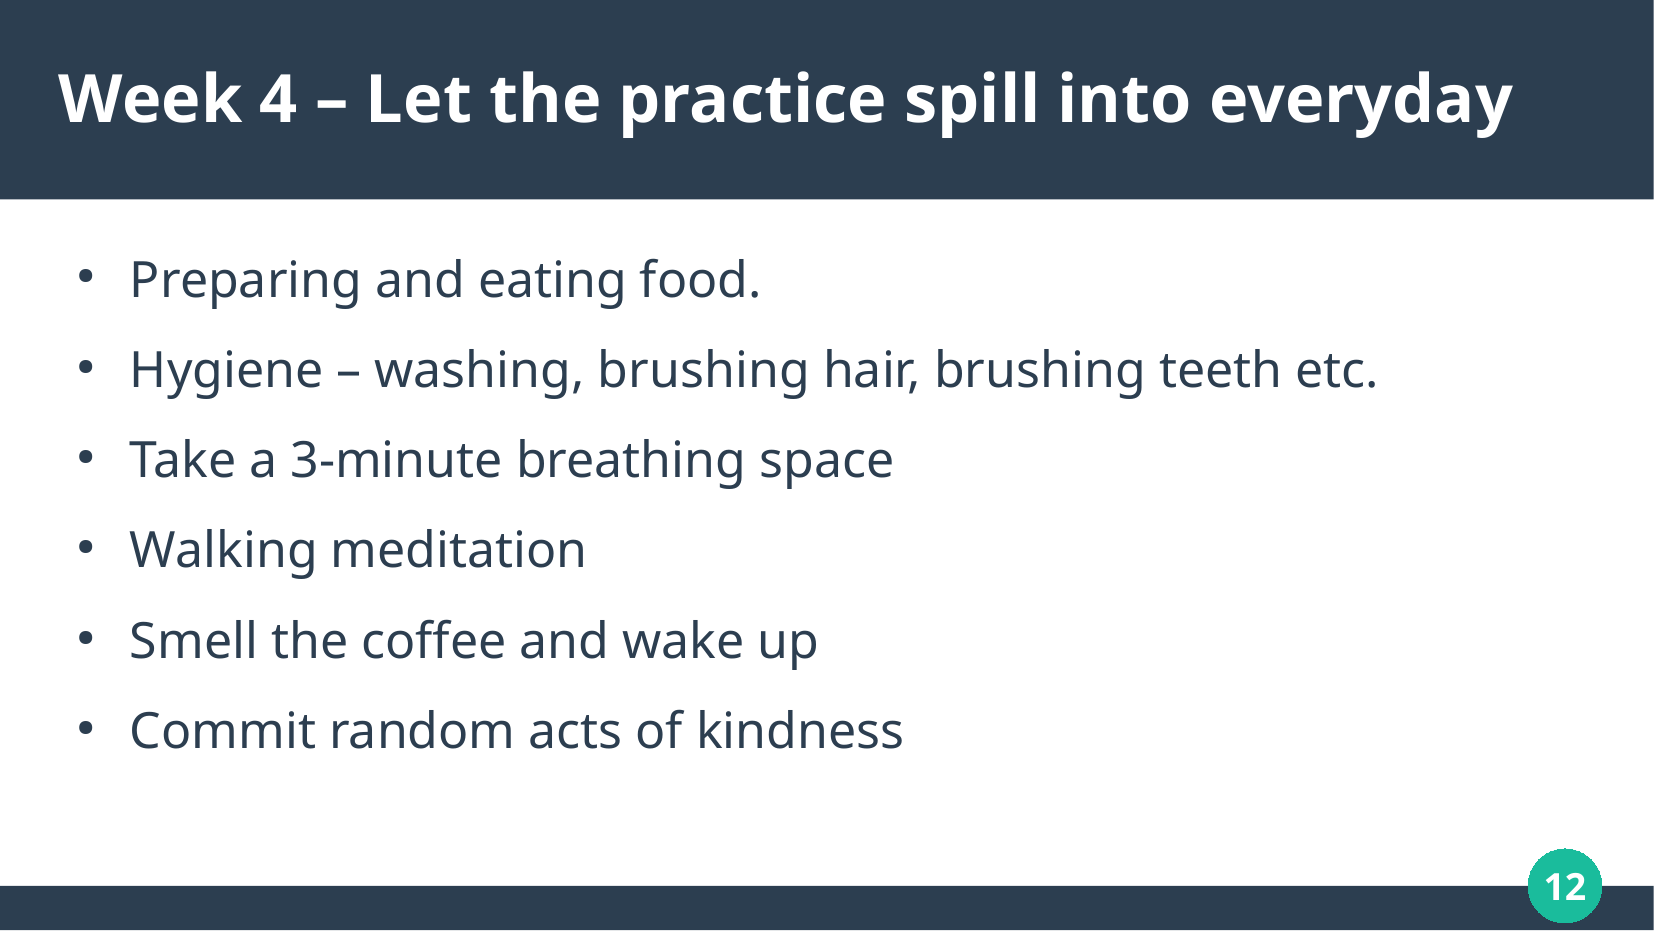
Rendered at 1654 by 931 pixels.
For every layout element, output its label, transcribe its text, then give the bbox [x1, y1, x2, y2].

list Preparing and eating food. Hygiene – washing, brushing hair, brushing teeth etc. Take a 3-minute breathing space Walking meditation Smell the coffee and wake up Commit random acts of kindness [59, 243, 1595, 864]
title Week 4 – Let the practice spill into everyday [59, 37, 1595, 156]
